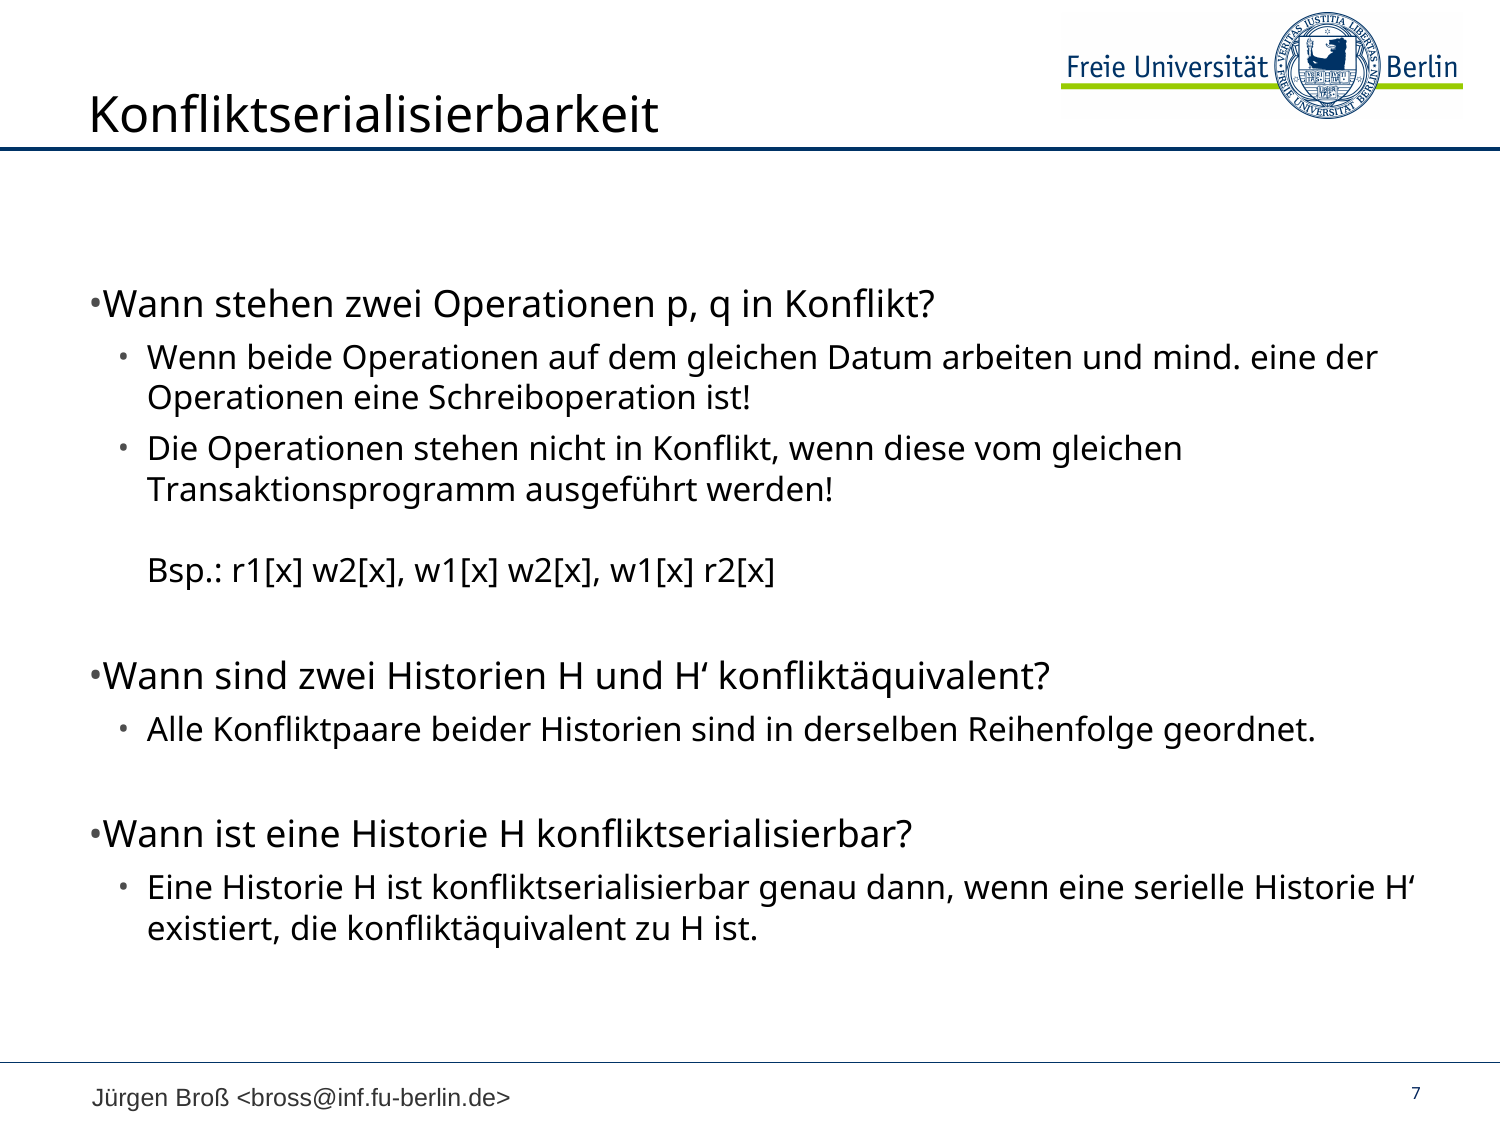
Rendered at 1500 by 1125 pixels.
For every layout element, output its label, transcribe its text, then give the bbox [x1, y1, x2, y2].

title Konfliktserialisierbarkeit [88, 87, 1275, 143]
picture [1061, 12, 1463, 119]
list Wann stehen zwei Operationen p, q in Konflikt? Wenn beide Operationen auf dem gleichen Datum arbeiten und mind. eine der Operationen eine Schreiboperation ist! Die Operationen stehen nicht in Konflikt, wenn diese vom gleichen Transaktionsprogramm ausgeführt werden! Bsp.: r1[x] w2[x], w1[x] w2[x], w1[x] r2[x] Wann sind zwei Historien H und H‘ konfliktäquivalent? Alle Konfliktpaare beider Historien sind in derselben Reihenfolge geordnet. Wann ist eine Historie H konfliktserialisierbar? Eine Historie H ist konfliktserialisierbar genau dann, wenn eine serielle Historie H‘ existiert, die konfliktäquivalent zu H ist. [88, 278, 1459, 1037]
